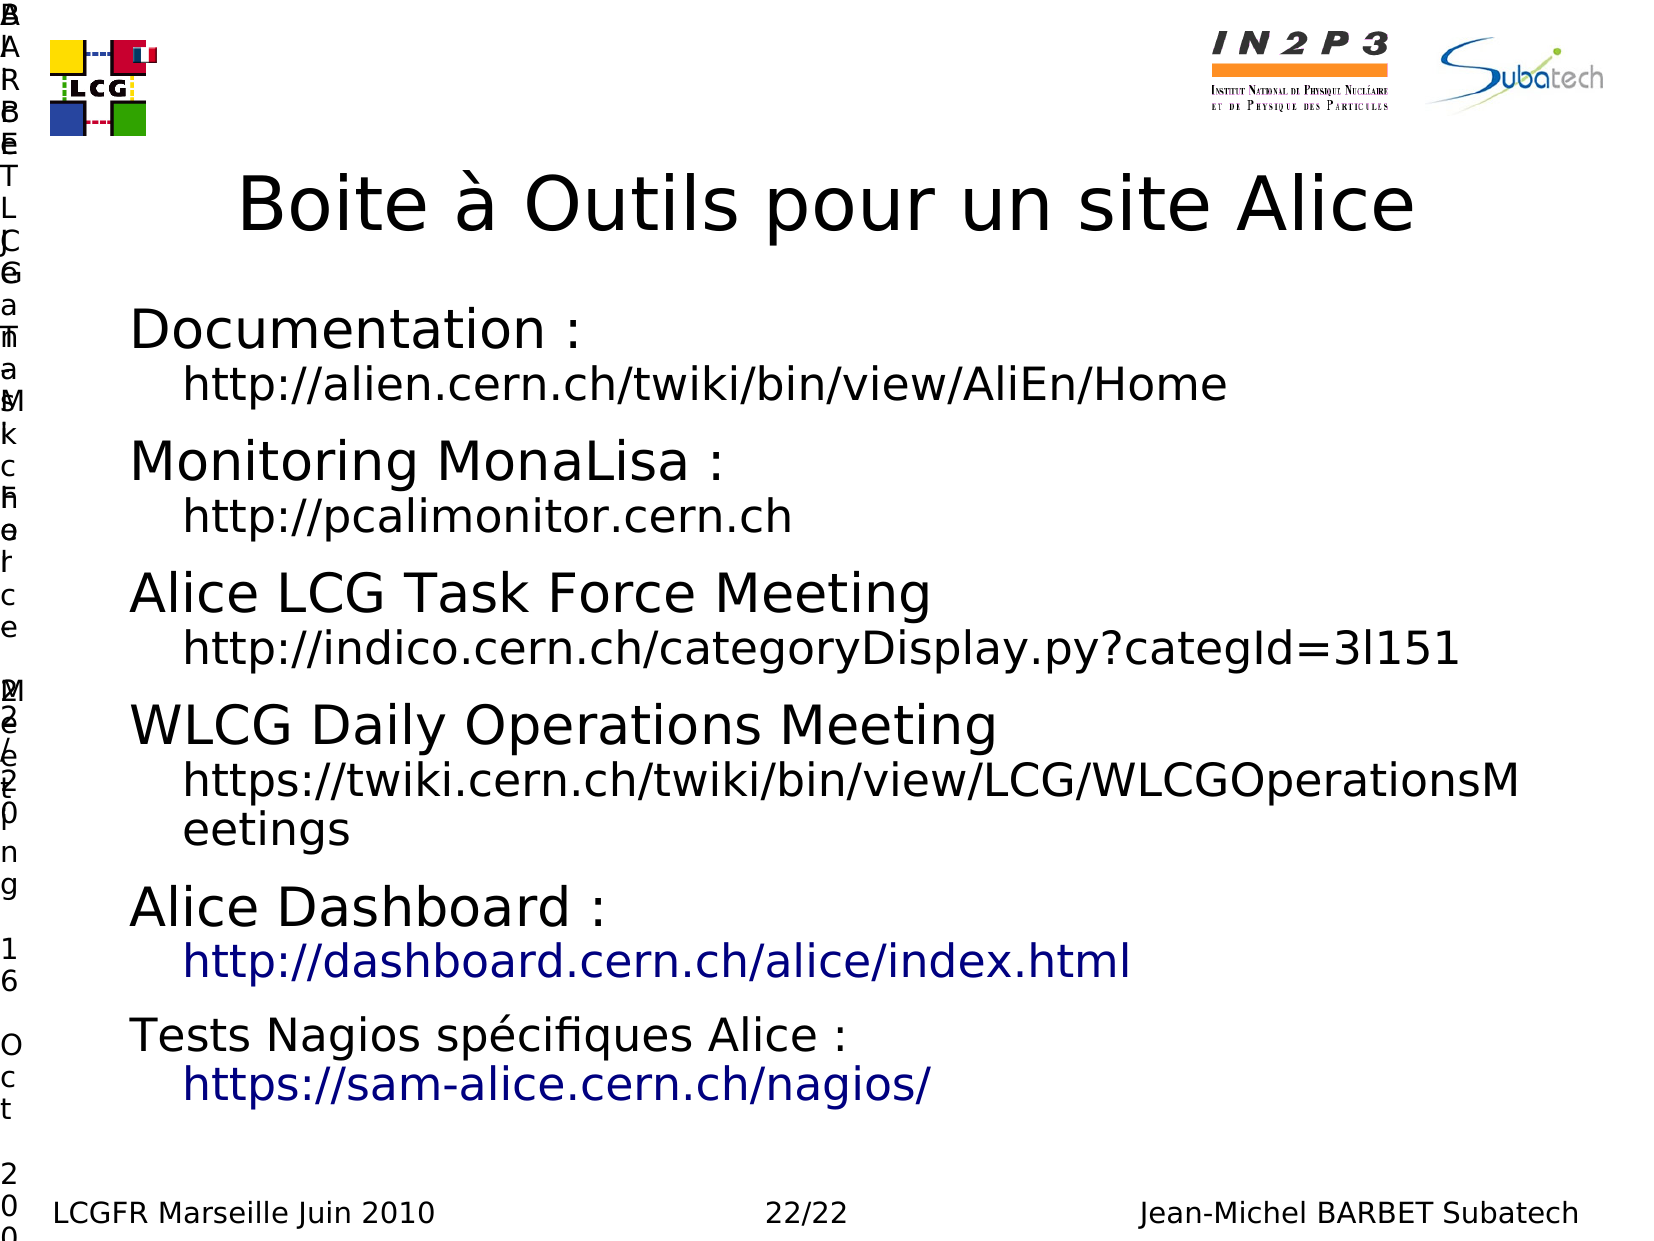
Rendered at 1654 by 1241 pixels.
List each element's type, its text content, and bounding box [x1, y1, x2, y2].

list Documentation : http://alien.cern.ch/twiki/bin/view/AliEn/Home Monitoring MonaLisa : http://pcalimonitor.cern.ch Alice LCG Task Force Meeting http://indico.cern.ch/categoryDisplay.py?categId=3l151 WLCG Daily Operations Meeting https://twiki.cern.ch/twiki/bin/view/LCG/WLCGOperationsMeetings Alice Dashboard : http://dashboard.cern.ch/alice/index.html Tests Nagios spécifiques Alice : https://sam-alice.cern.ch/nagios/ [112, 302, 1525, 1182]
title Boite à Outils pour un site Alice [121, 110, 1534, 303]
picture [1210, 21, 1388, 110]
picture [50, 40, 159, 136]
picture [1425, 37, 1603, 116]
